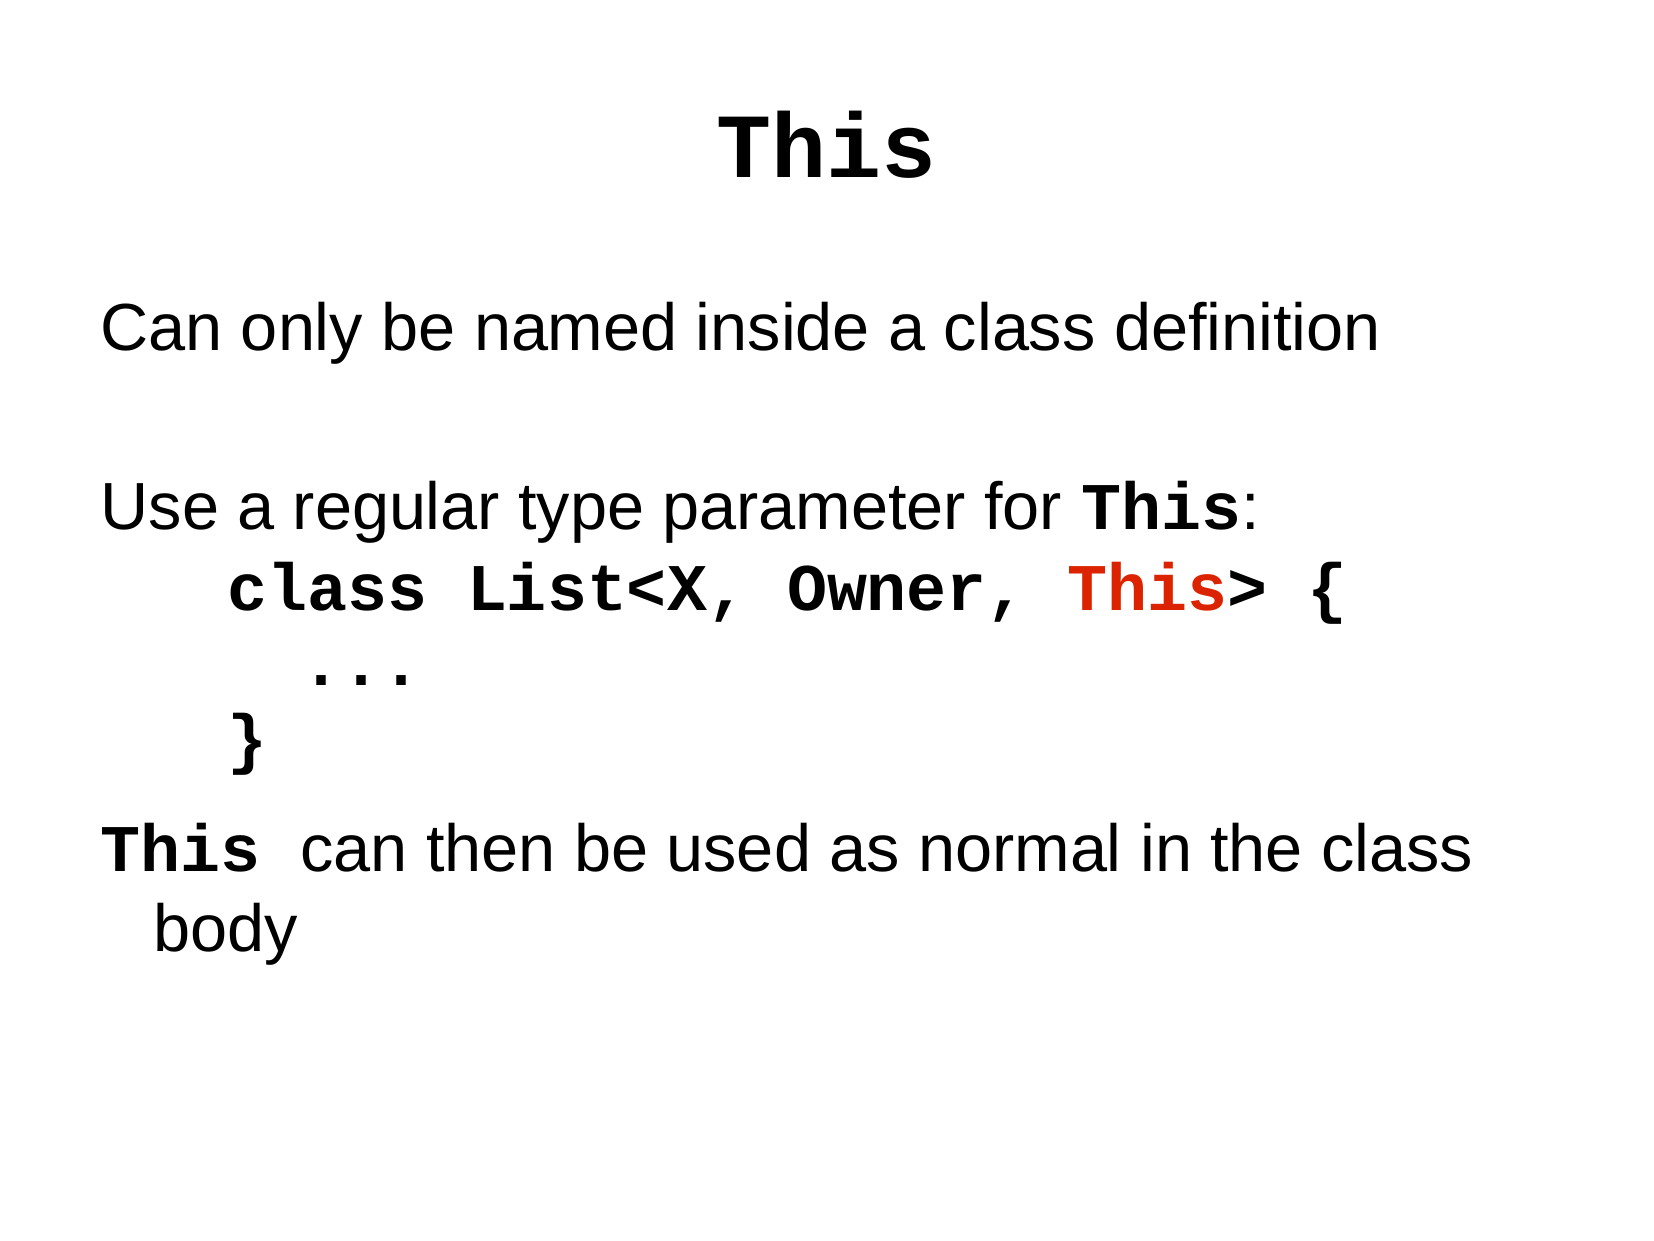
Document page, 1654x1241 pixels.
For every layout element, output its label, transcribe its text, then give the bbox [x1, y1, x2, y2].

list Can only be named inside a class definition Use a regular type parameter for This: class List<X, Owner, This> { ... } This can then be used as normal in the class body [82, 290, 1571, 1094]
title This [82, 56, 1571, 250]
